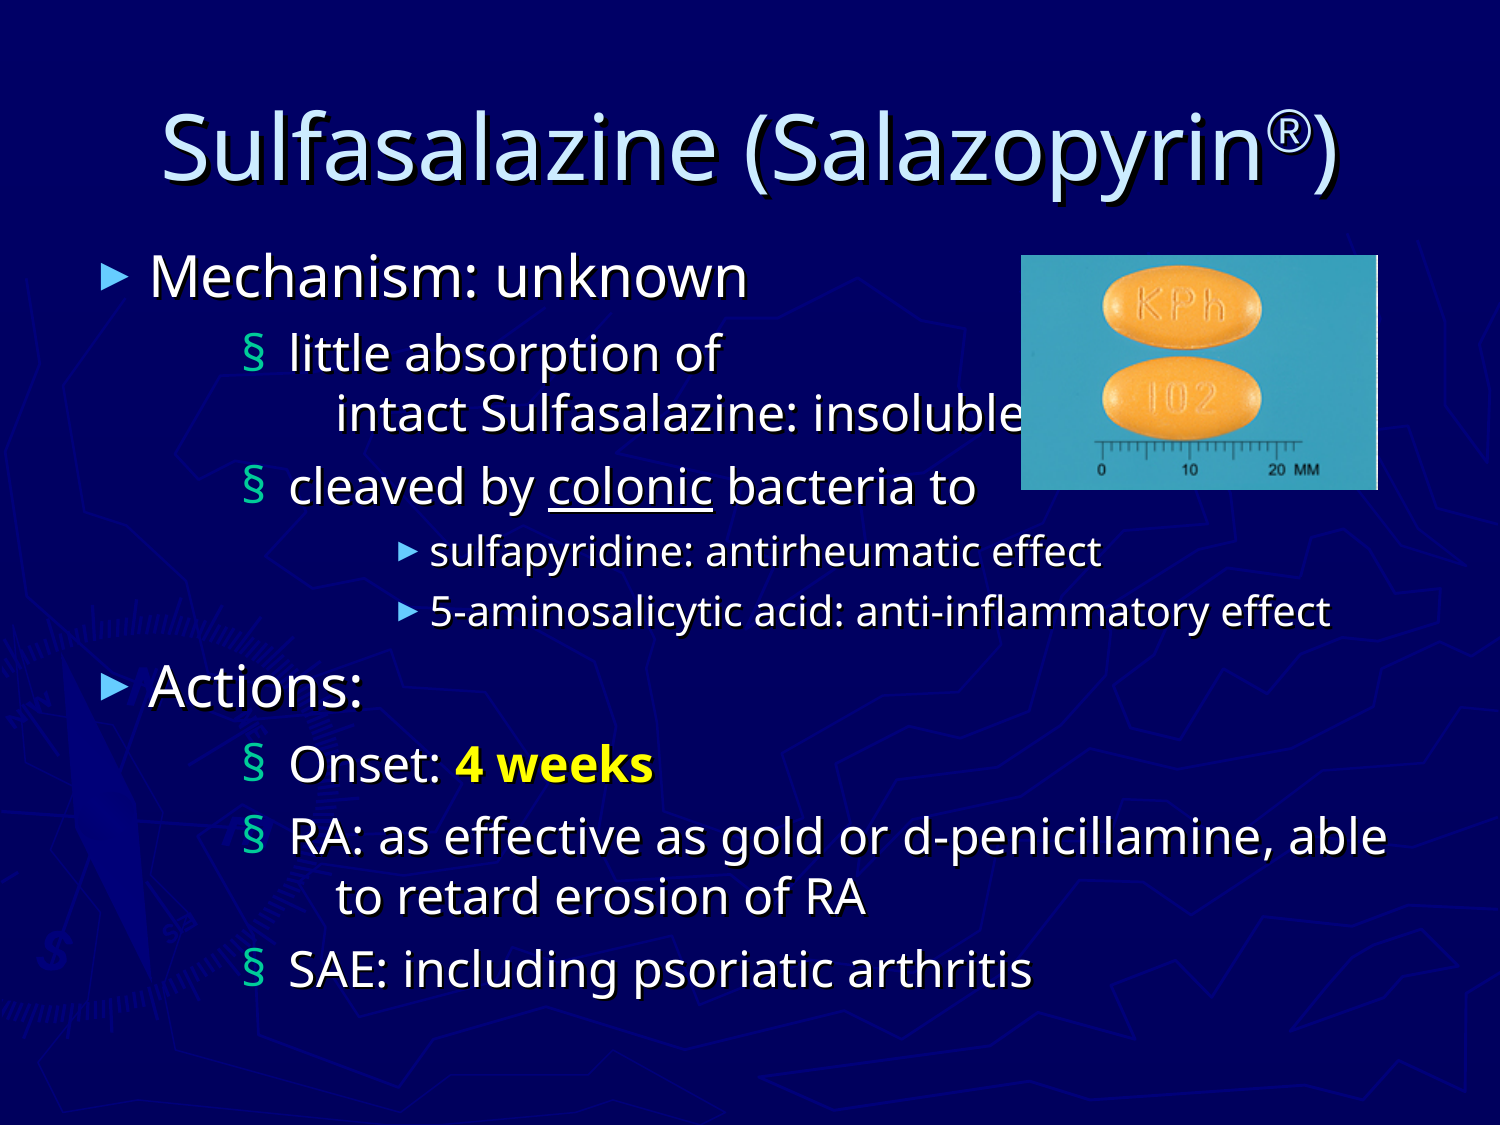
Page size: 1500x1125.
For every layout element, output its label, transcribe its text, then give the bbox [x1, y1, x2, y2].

title Sulfasalazine (Salazopyrin®) [112, 50, 1388, 231]
picture [1021, 255, 1378, 490]
list Mechanism: unknown little absorption of intact Sulfasalazine: insoluble cleaved by colonic bacteria to sulfapyridine: antirheumatic effect 5-aminosalicytic acid: anti-inflammatory effect Actions: Onset: 4 weeks RA: as effective as gold or d-penicillamine, able to retard erosion of RA SAE: including psoriatic arthritis [76, 231, 1424, 1035]
